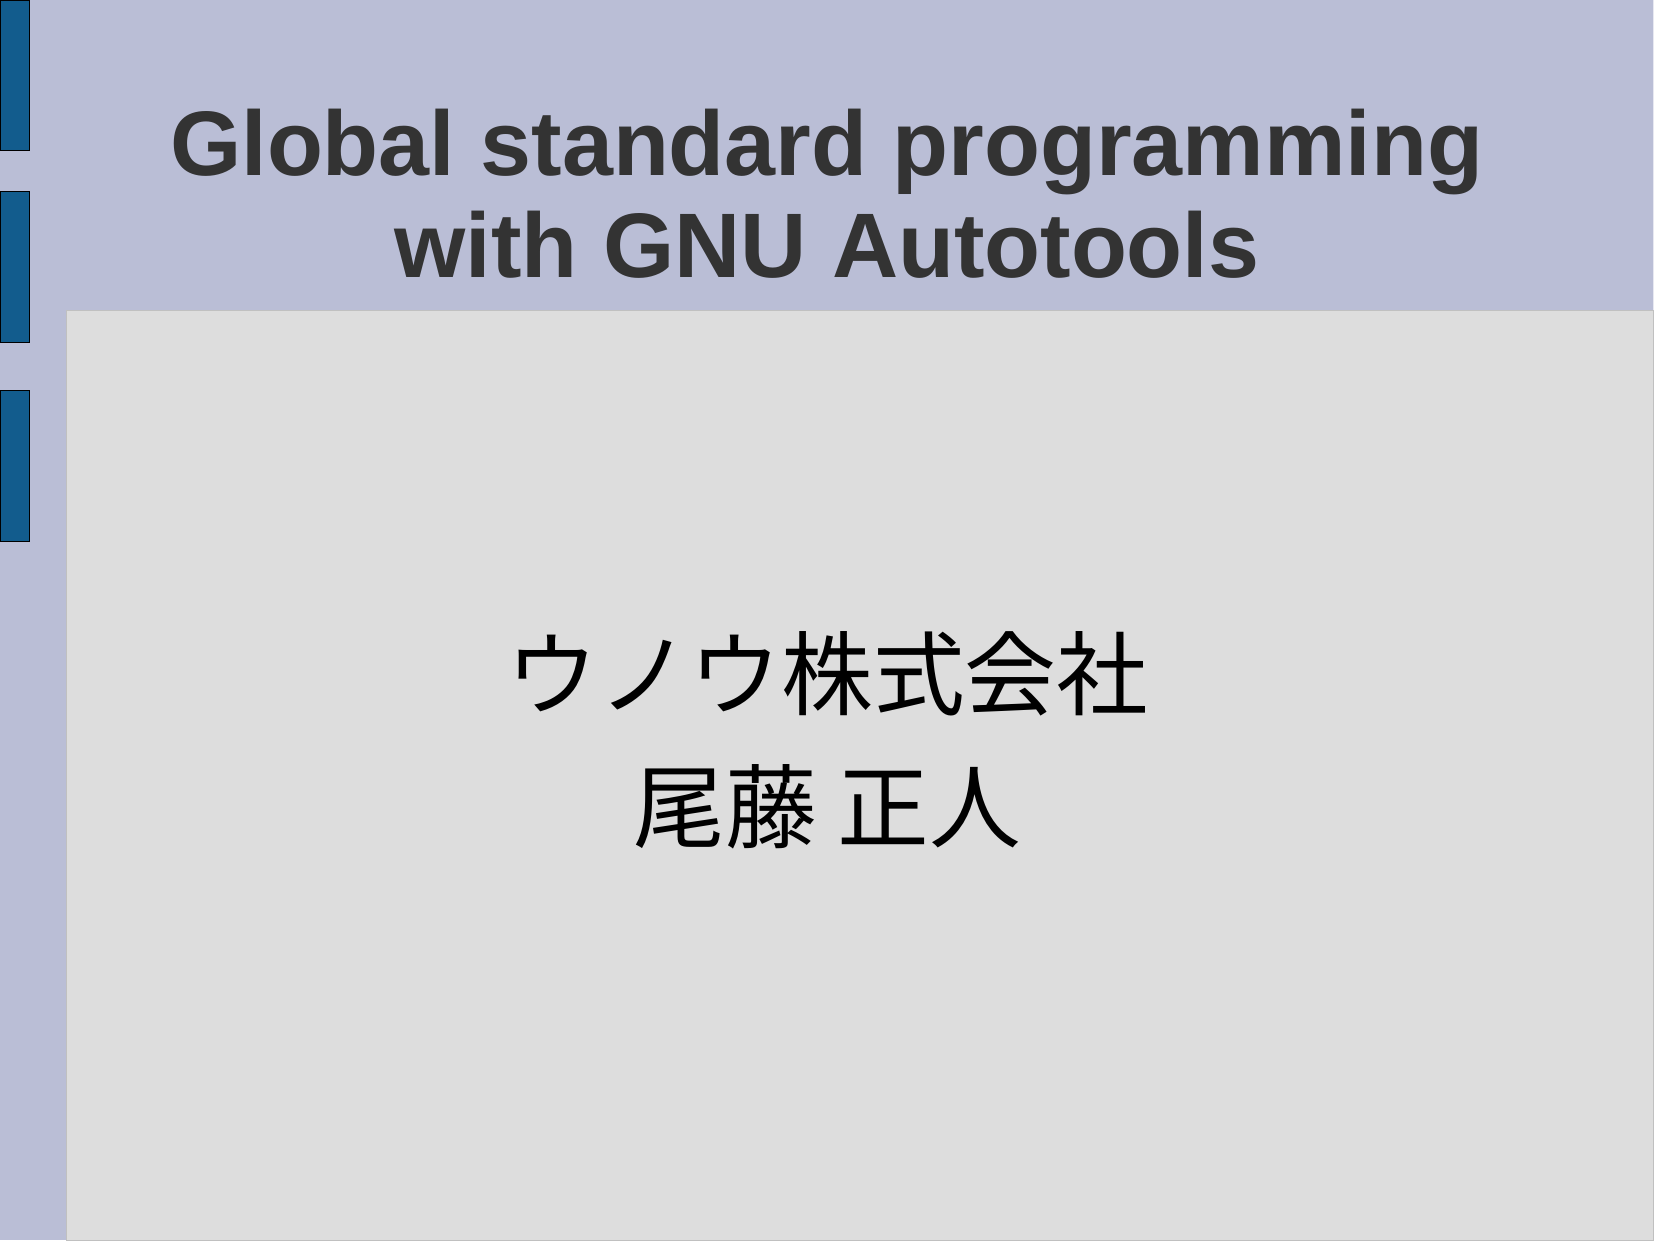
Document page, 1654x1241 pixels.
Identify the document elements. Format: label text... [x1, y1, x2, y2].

subtitle ウノウ株式会社 尾藤 正人 [121, 344, 1534, 1127]
title Global standard programming with GNU Autotools [121, 91, 1534, 298]
